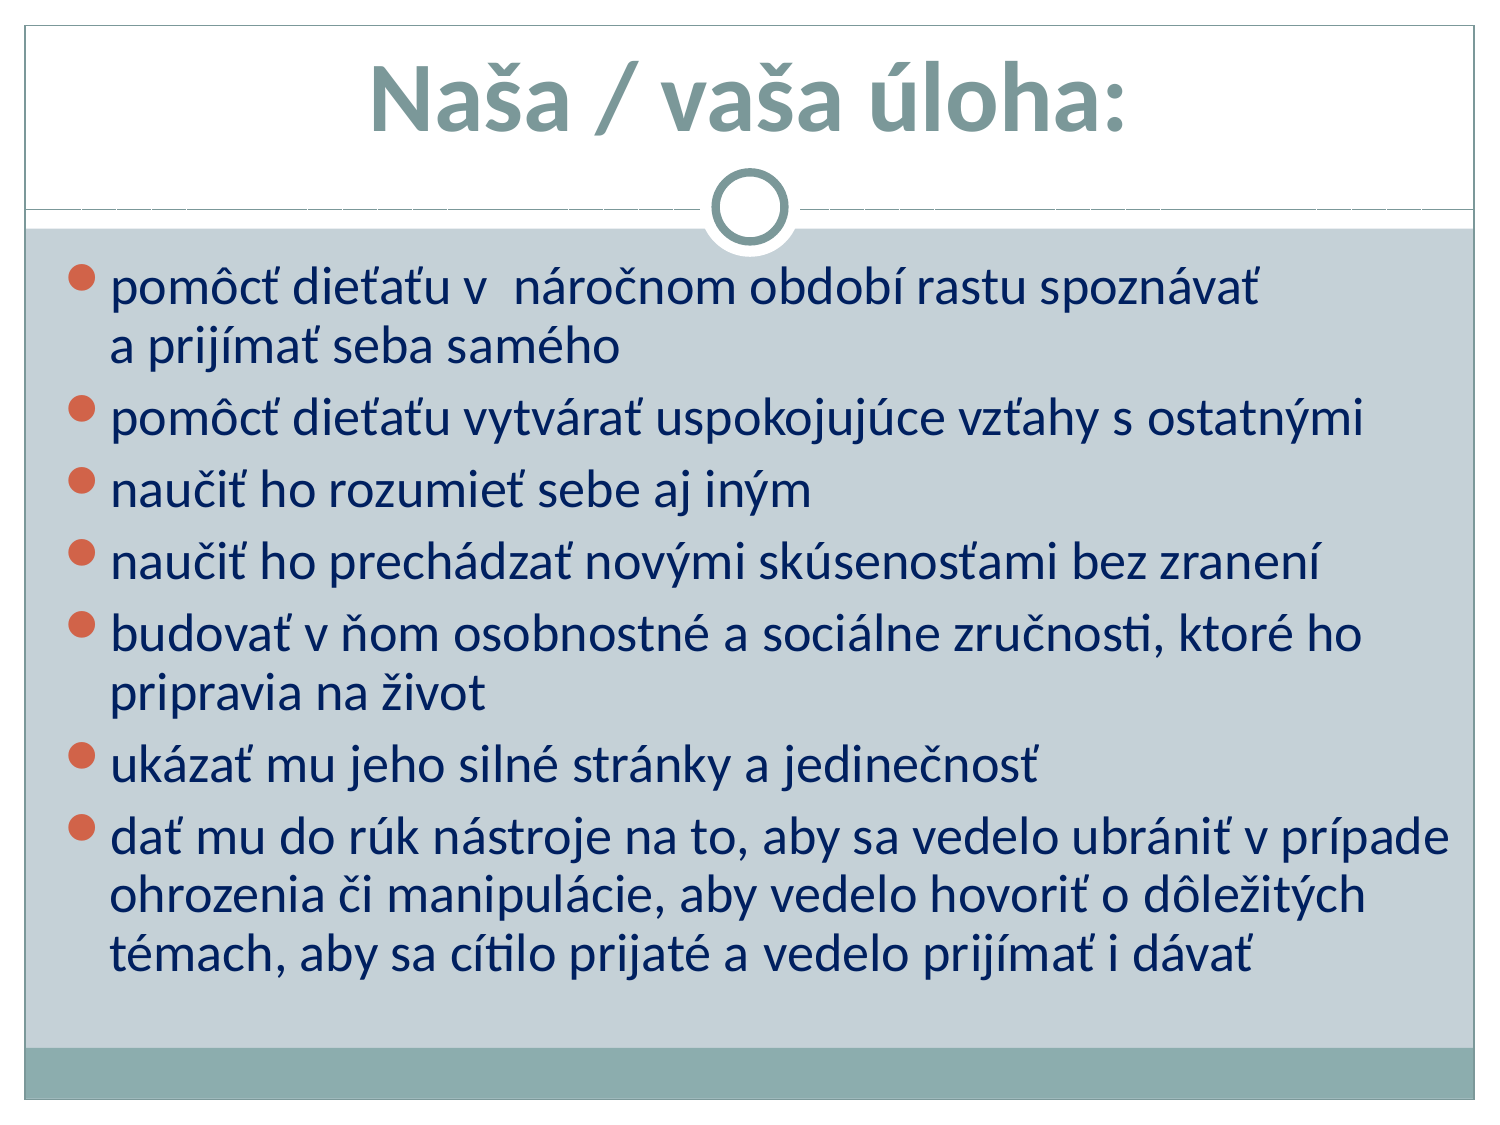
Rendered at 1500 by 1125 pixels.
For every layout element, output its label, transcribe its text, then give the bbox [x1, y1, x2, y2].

title Naša / vaša úloha: [49, 78, 1450, 250]
list pomôcť dieťaťu v náročnom období rastu spoznávať a prijímať seba samého pomôcť dieťaťu vytvárať uspokojujúce vzťahy s ostatnými naučiť ho rozumieť sebe aj iným naučiť ho prechádzať novými skúsenosťami bez zranení budovať v ňom osobnostné a sociálne zručnosti, ktoré ho pripravia na život ukázať mu jeho silné stránky a jedinečnosť dať mu do rúk nástroje na to, aby sa vedelo ubrániť v prípade ohrozenia či manipulácie, aby vedelo hovoriť o dôležitých témach, aby sa cítilo prijaté a vedelo prijímať i dávať [49, 250, 1471, 1001]
